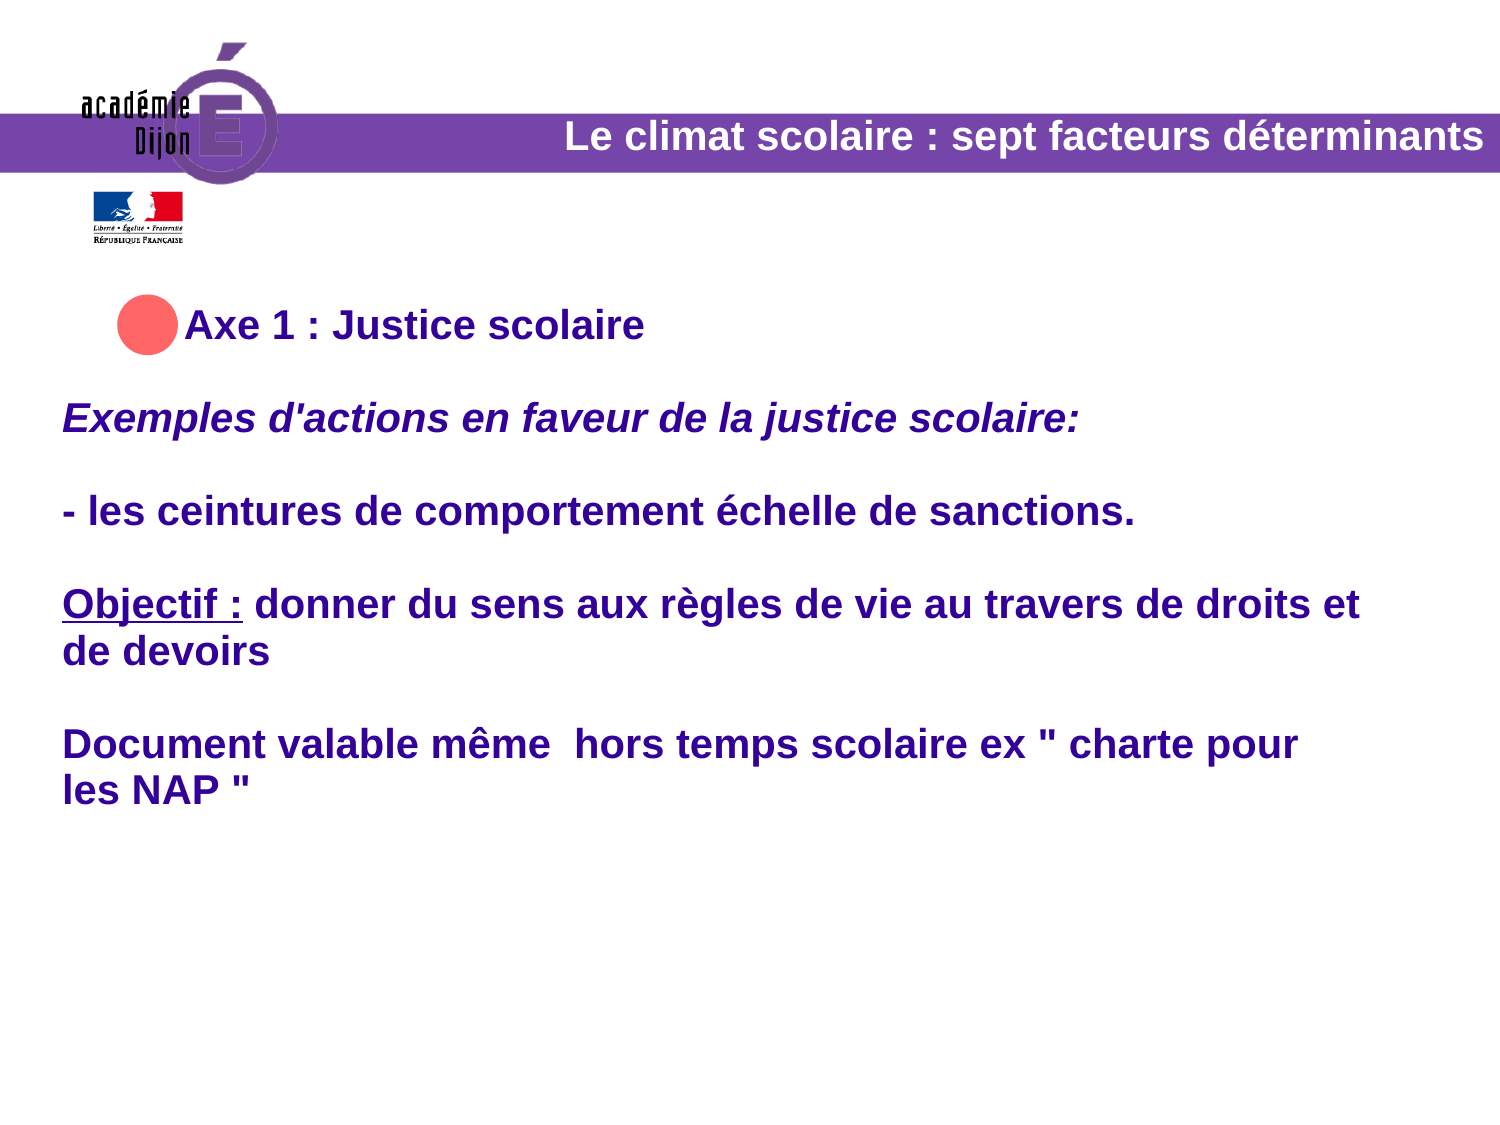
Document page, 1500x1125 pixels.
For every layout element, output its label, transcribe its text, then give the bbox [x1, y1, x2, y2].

picture [82, 42, 278, 244]
text_box Le climat scolaire : sept facteurs déterminants [118, 106, 1500, 182]
text_box Axe 1 : Justice scolaire Exemples d'actions en faveur de la justice scolaire: - les ceintures de comportement échelle de sanctions. Objectif : donner du sens aux règles de vie au travers de droits et de devoirs Document valable même hors temps scolaire ex " charte pour les NAP " [47, 295, 1382, 1029]
text_box [117, 295, 178, 355]
